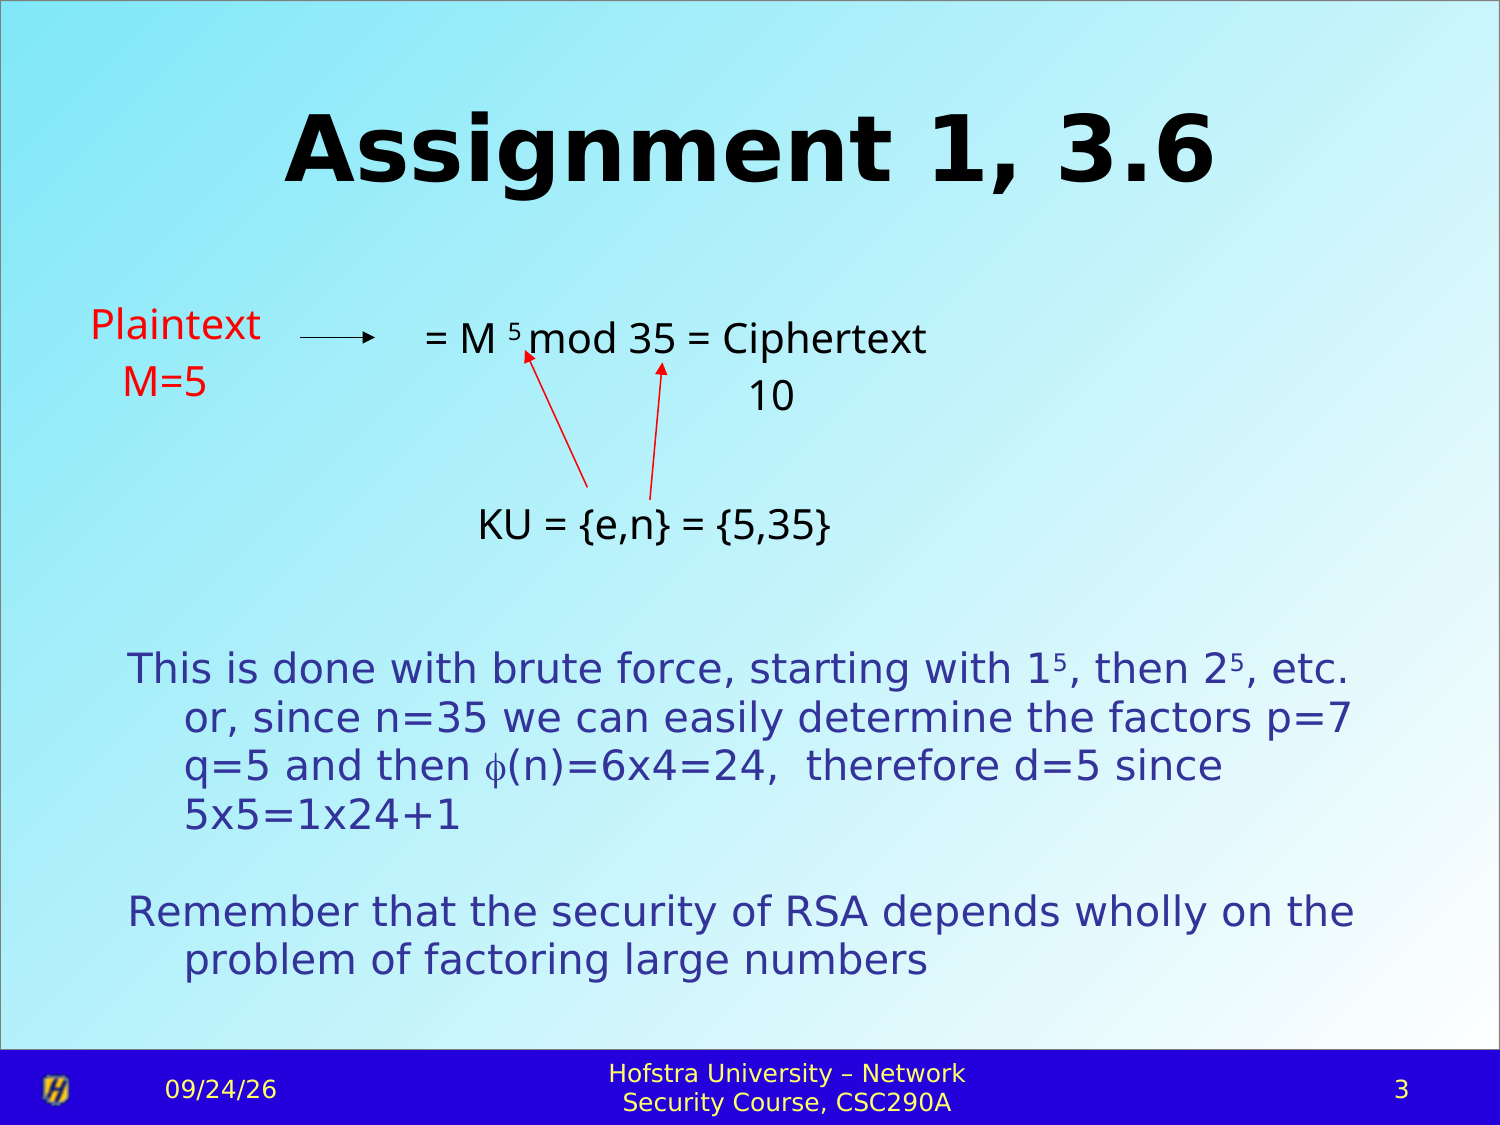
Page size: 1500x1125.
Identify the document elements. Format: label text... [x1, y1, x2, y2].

list This is done with brute force, starting with 15, then 25, etc. or, since n=35 we can easily determine the factors p=7 q=5 and then (n)=6x4=24, therefore d=5 since 5x5=1x24+1 Remember that the security of RSA depends wholly on the problem of factoring large numbers [112, 637, 1388, 1003]
picture [37, 1072, 76, 1110]
text_box = M 5 mod 35 = Ciphertext 10 [409, 300, 943, 431]
text_box KU = {e,n} = {5,35} [462, 487, 847, 560]
title Assignment 1, 3.6 [112, 85, 1391, 212]
text_box Plaintext M=5 [75, 287, 277, 417]
